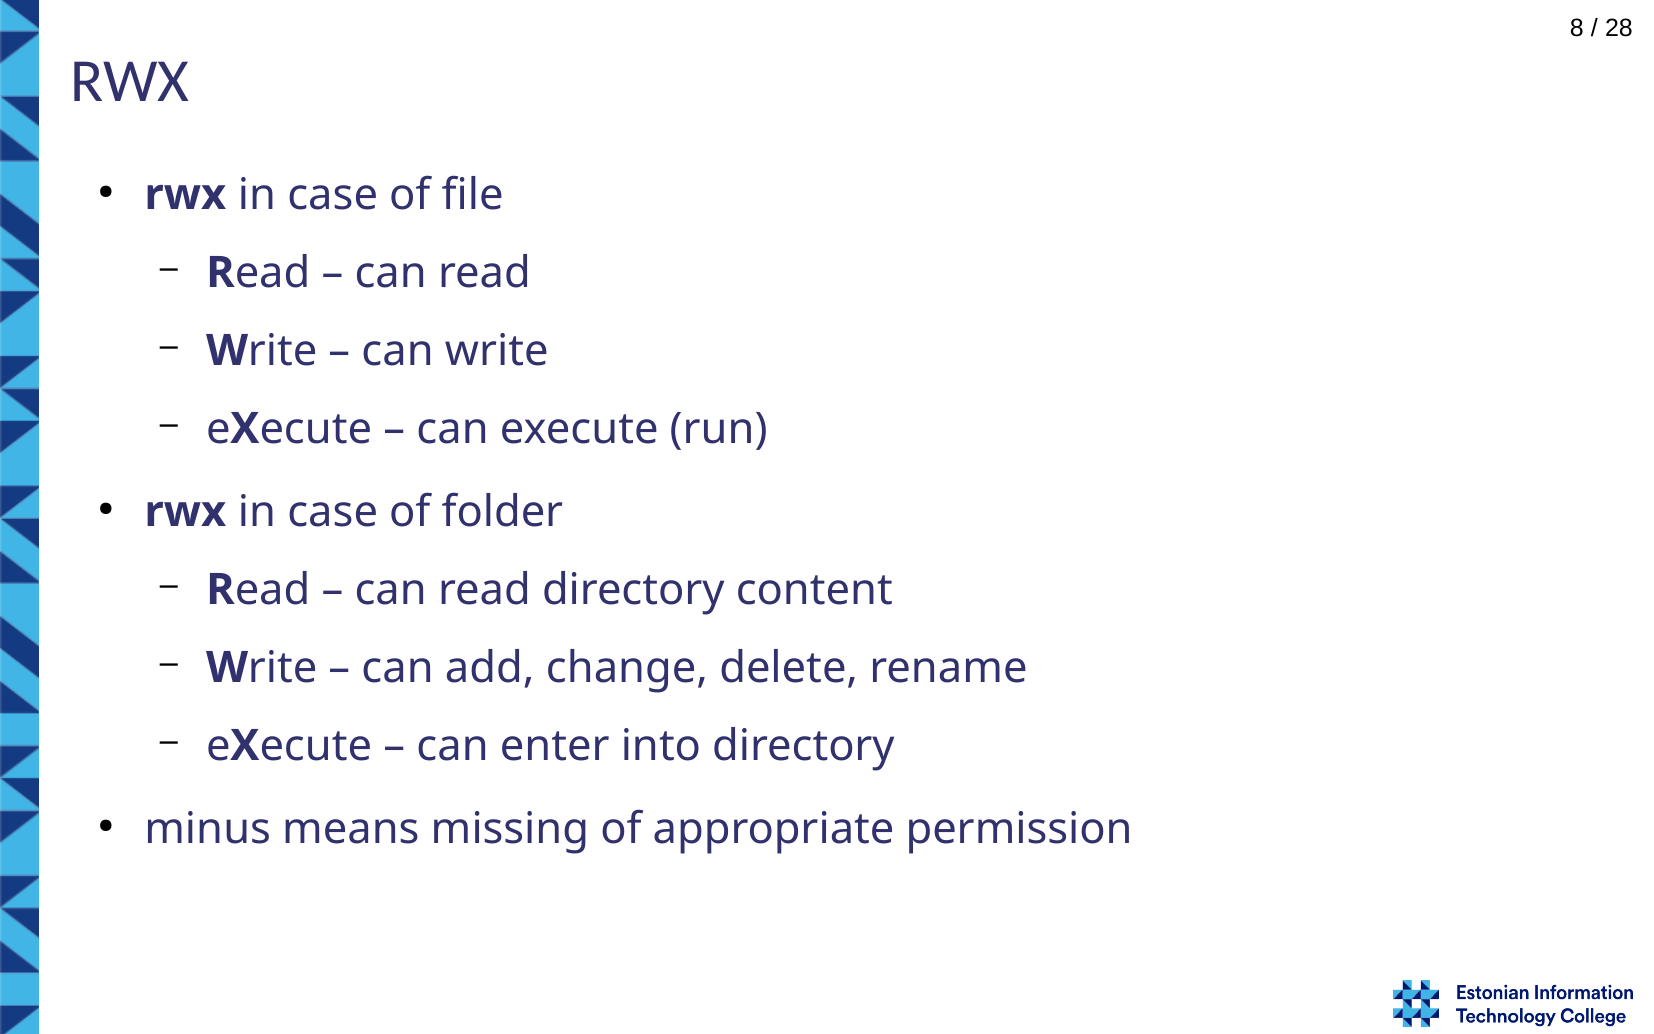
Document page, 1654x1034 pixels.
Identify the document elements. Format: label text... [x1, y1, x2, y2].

picture [1393, 980, 1633, 1027]
list rwx in case of file Read – can read Write – can write eXecute – can execute (run) rwx in case of folder Read – can read directory content Write – can add, change, delete, rename eXecute – can enter into directory minus means missing of appropriate permission [82, 163, 1595, 857]
title RWX [70, 41, 1630, 130]
